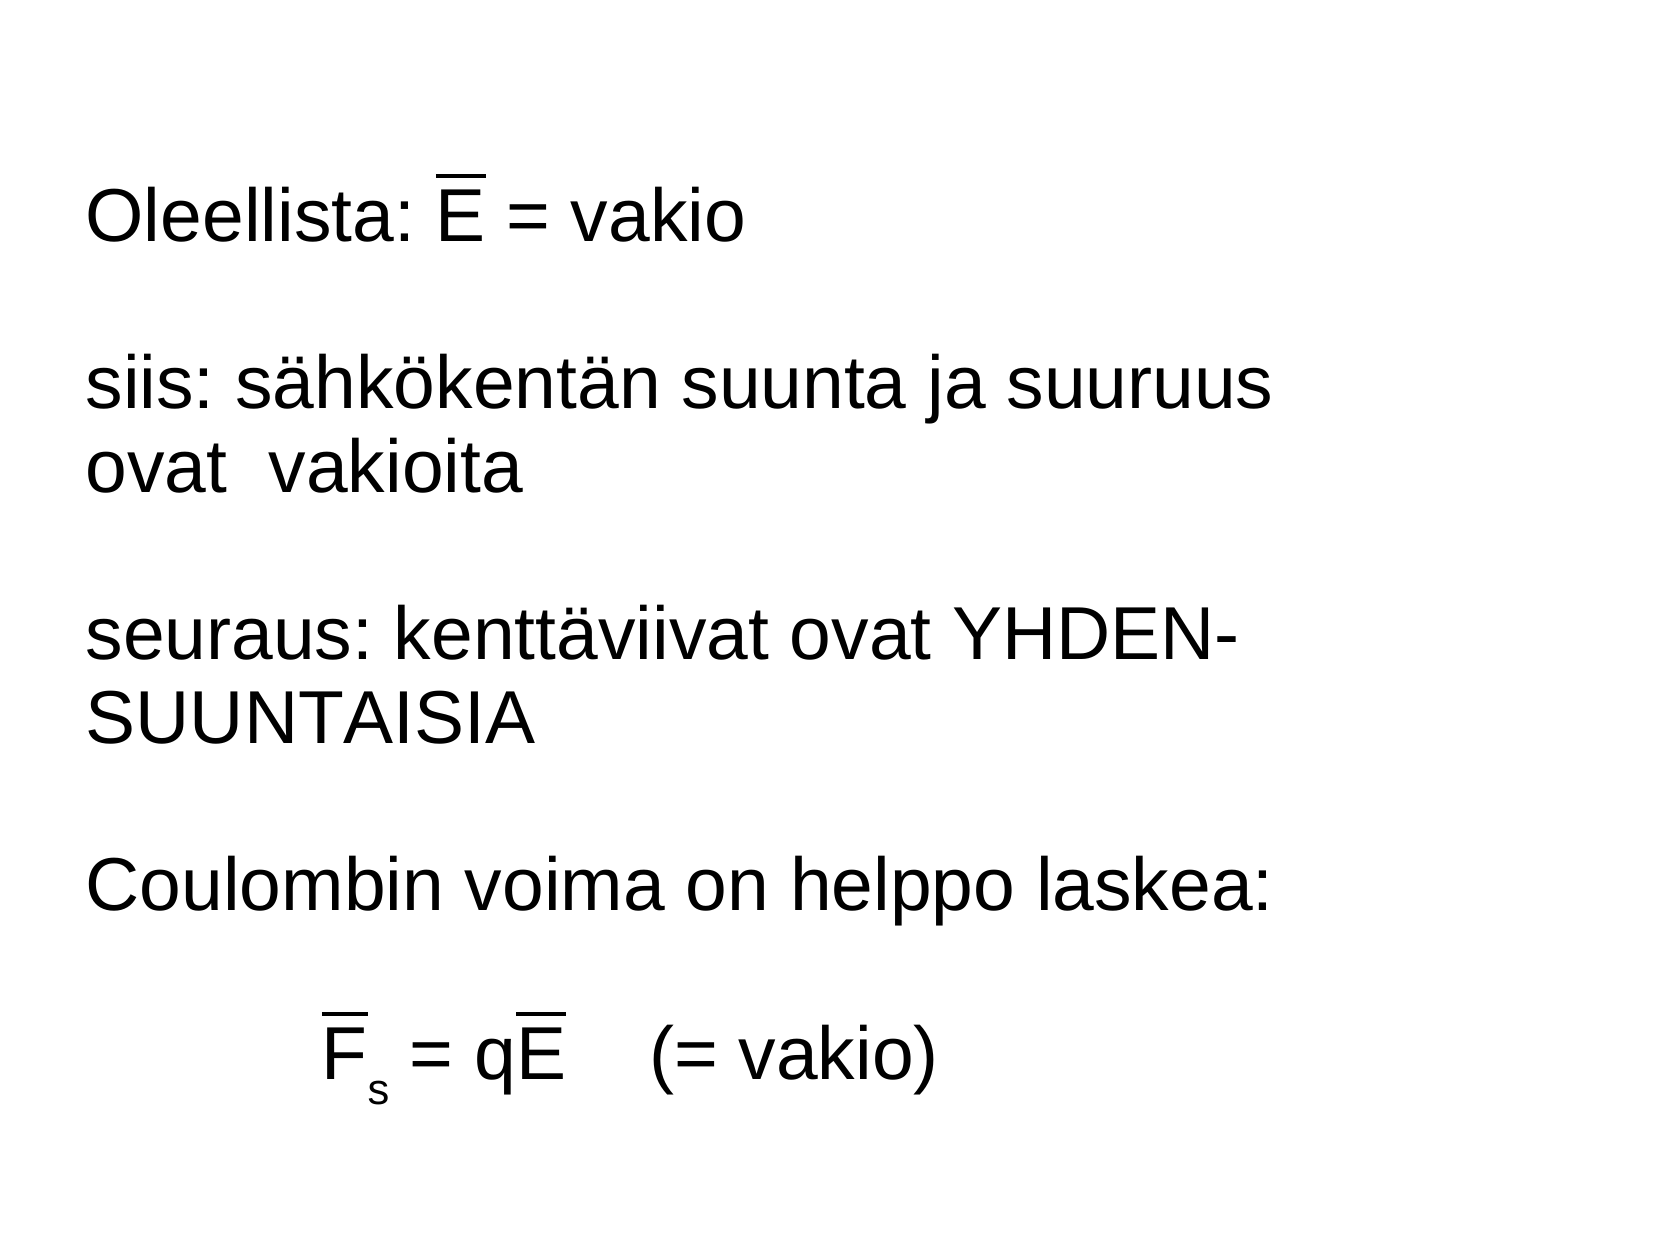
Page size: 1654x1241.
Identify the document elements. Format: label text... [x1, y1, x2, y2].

text_box Oleellista: E = vakio siis: sähkökentän suunta ja suuruus ovat vakioita seuraus: kenttäviivat ovat YHDEN-SUUNTAISIA Coulombin voima on helppo laskea: [70, 167, 1441, 936]
text_box Fs = qE (= vakio) [307, 992, 981, 1176]
